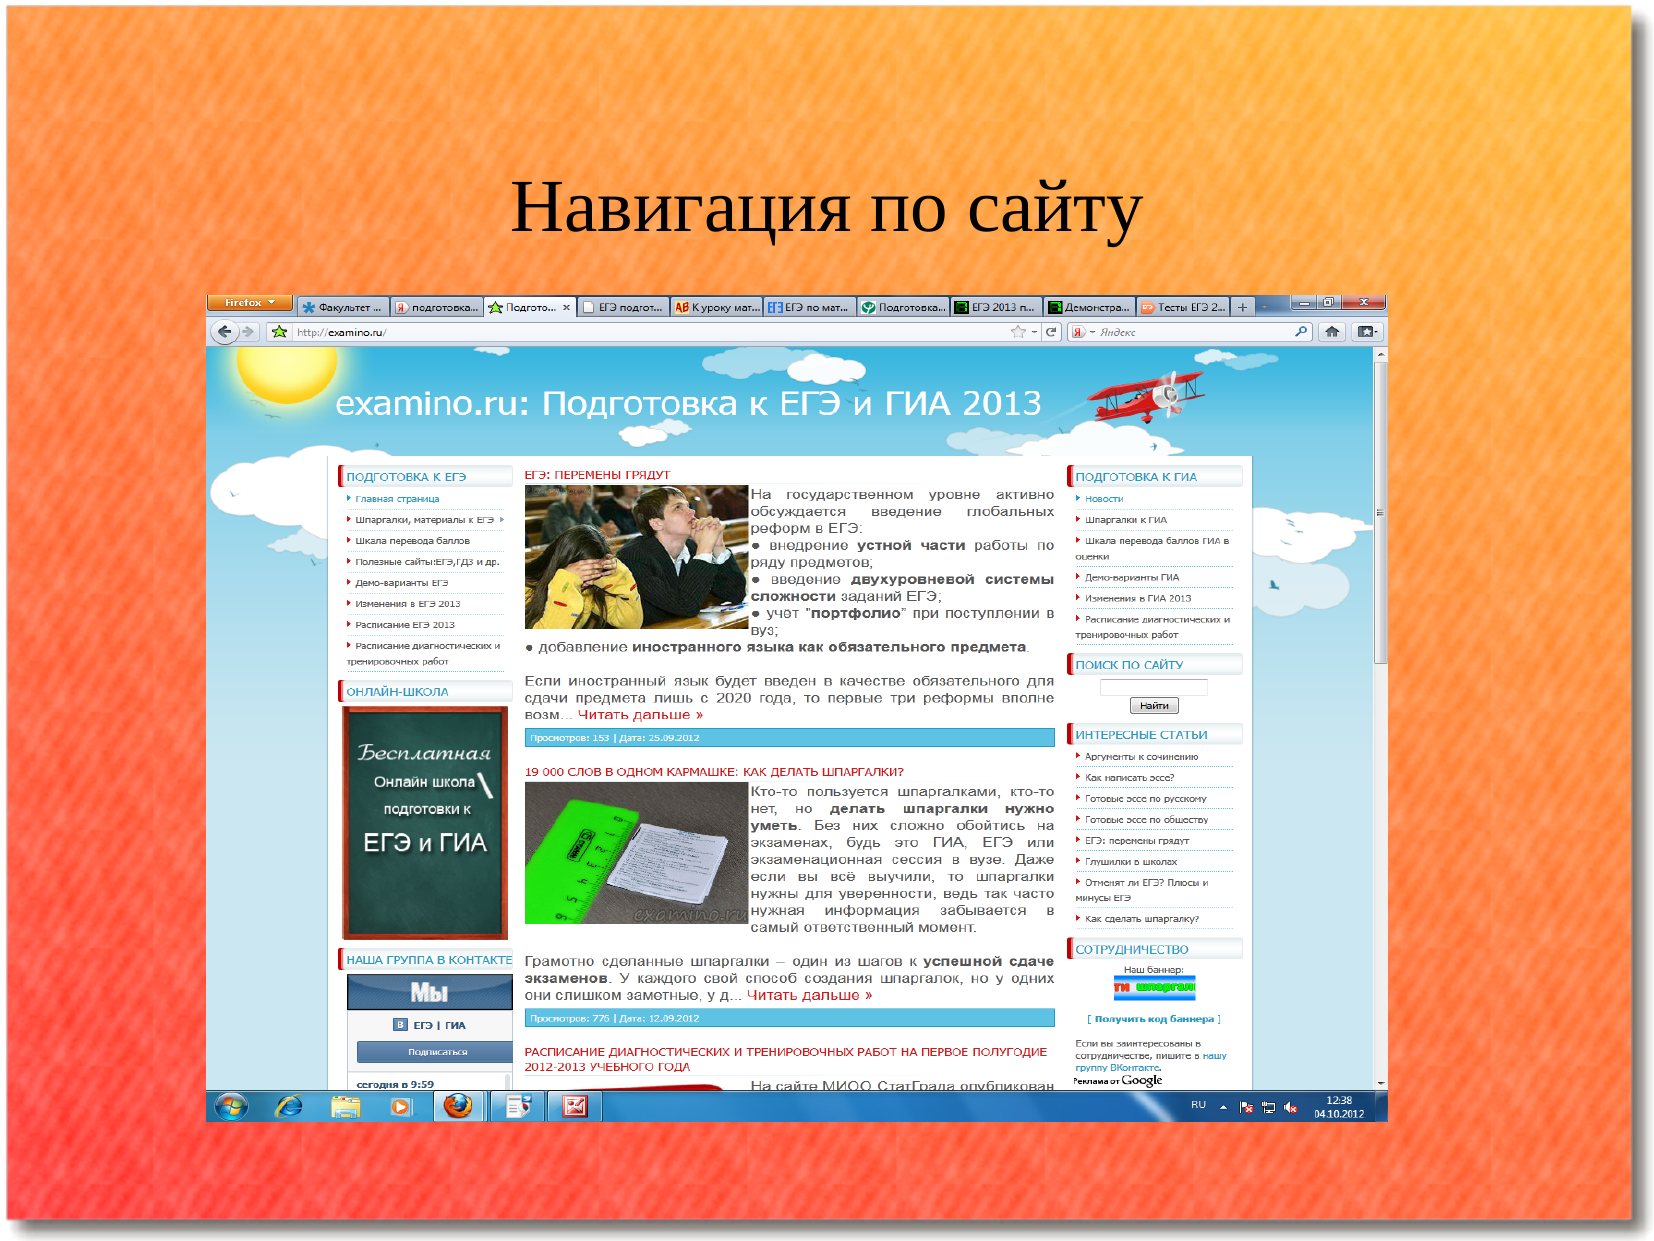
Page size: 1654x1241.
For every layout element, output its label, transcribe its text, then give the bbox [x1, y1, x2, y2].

title Навигация по сайту [121, 102, 1534, 310]
picture [0, 0, 1654, 1241]
